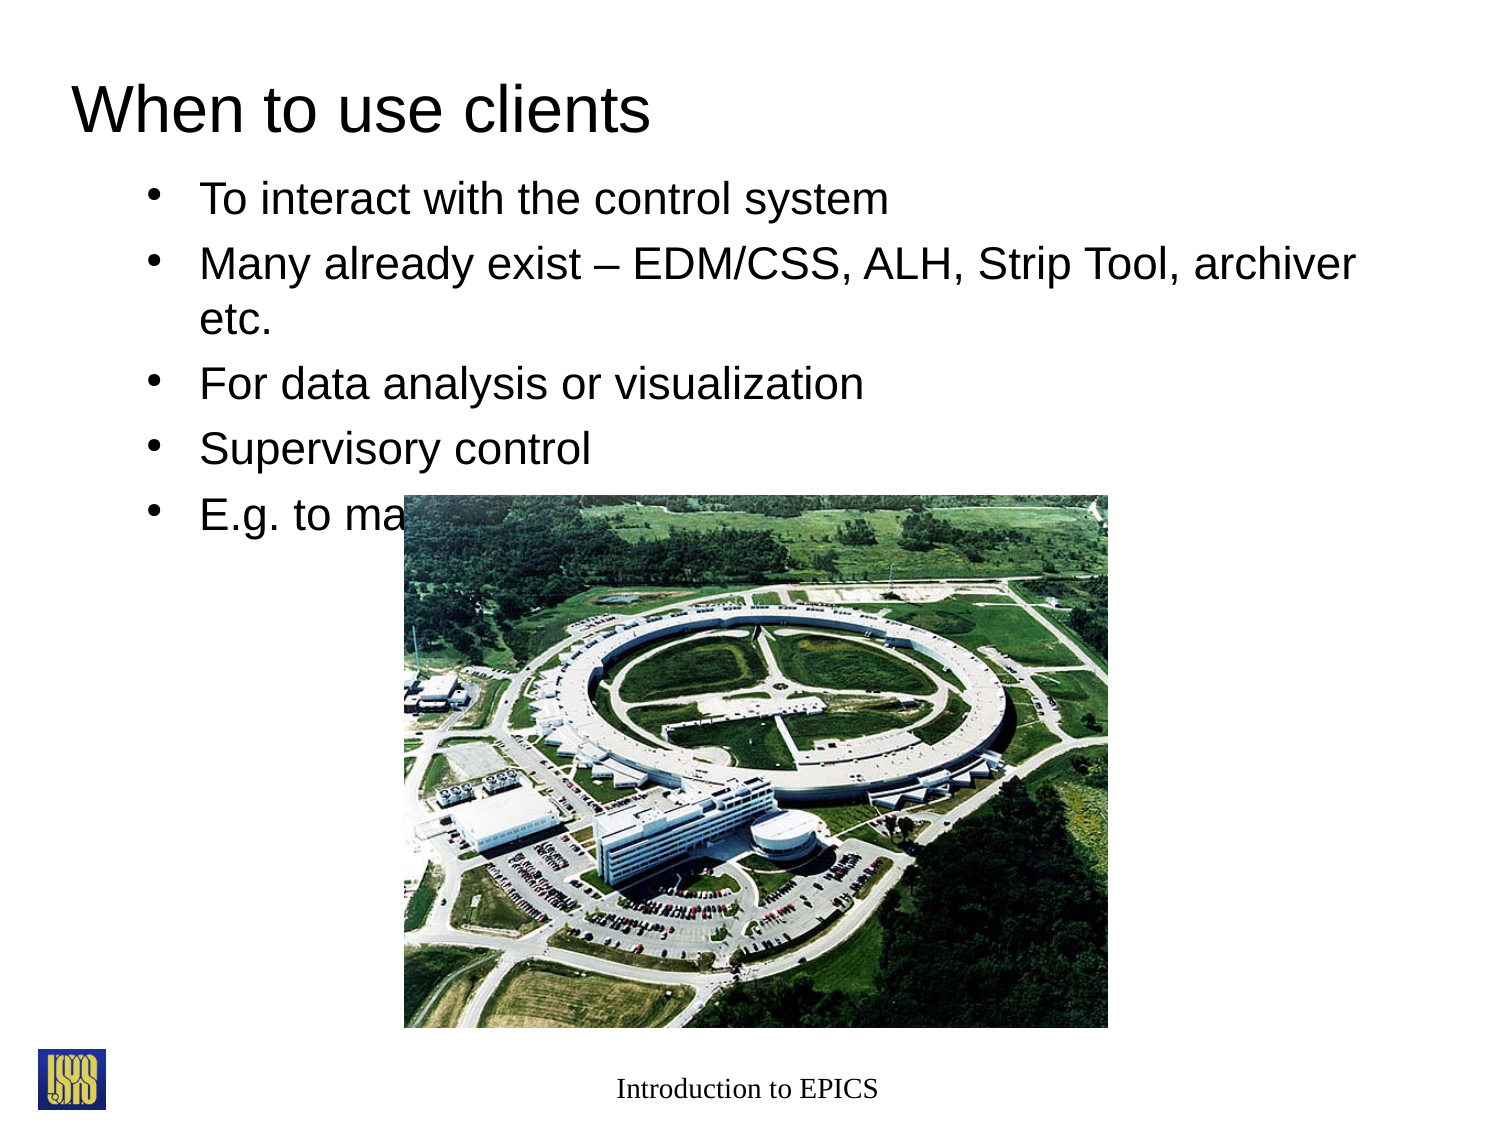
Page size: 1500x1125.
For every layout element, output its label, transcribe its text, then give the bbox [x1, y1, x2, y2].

picture [38, 1049, 106, 1110]
title When to use clients [21, 65, 1459, 154]
picture [404, 495, 1108, 1028]
list To interact with the control system Many already exist – EDM/CSS, ALH, Strip Tool, archiver etc. For data analysis or visualization Supervisory control E.g. to manage an accelerator [113, 160, 1458, 548]
